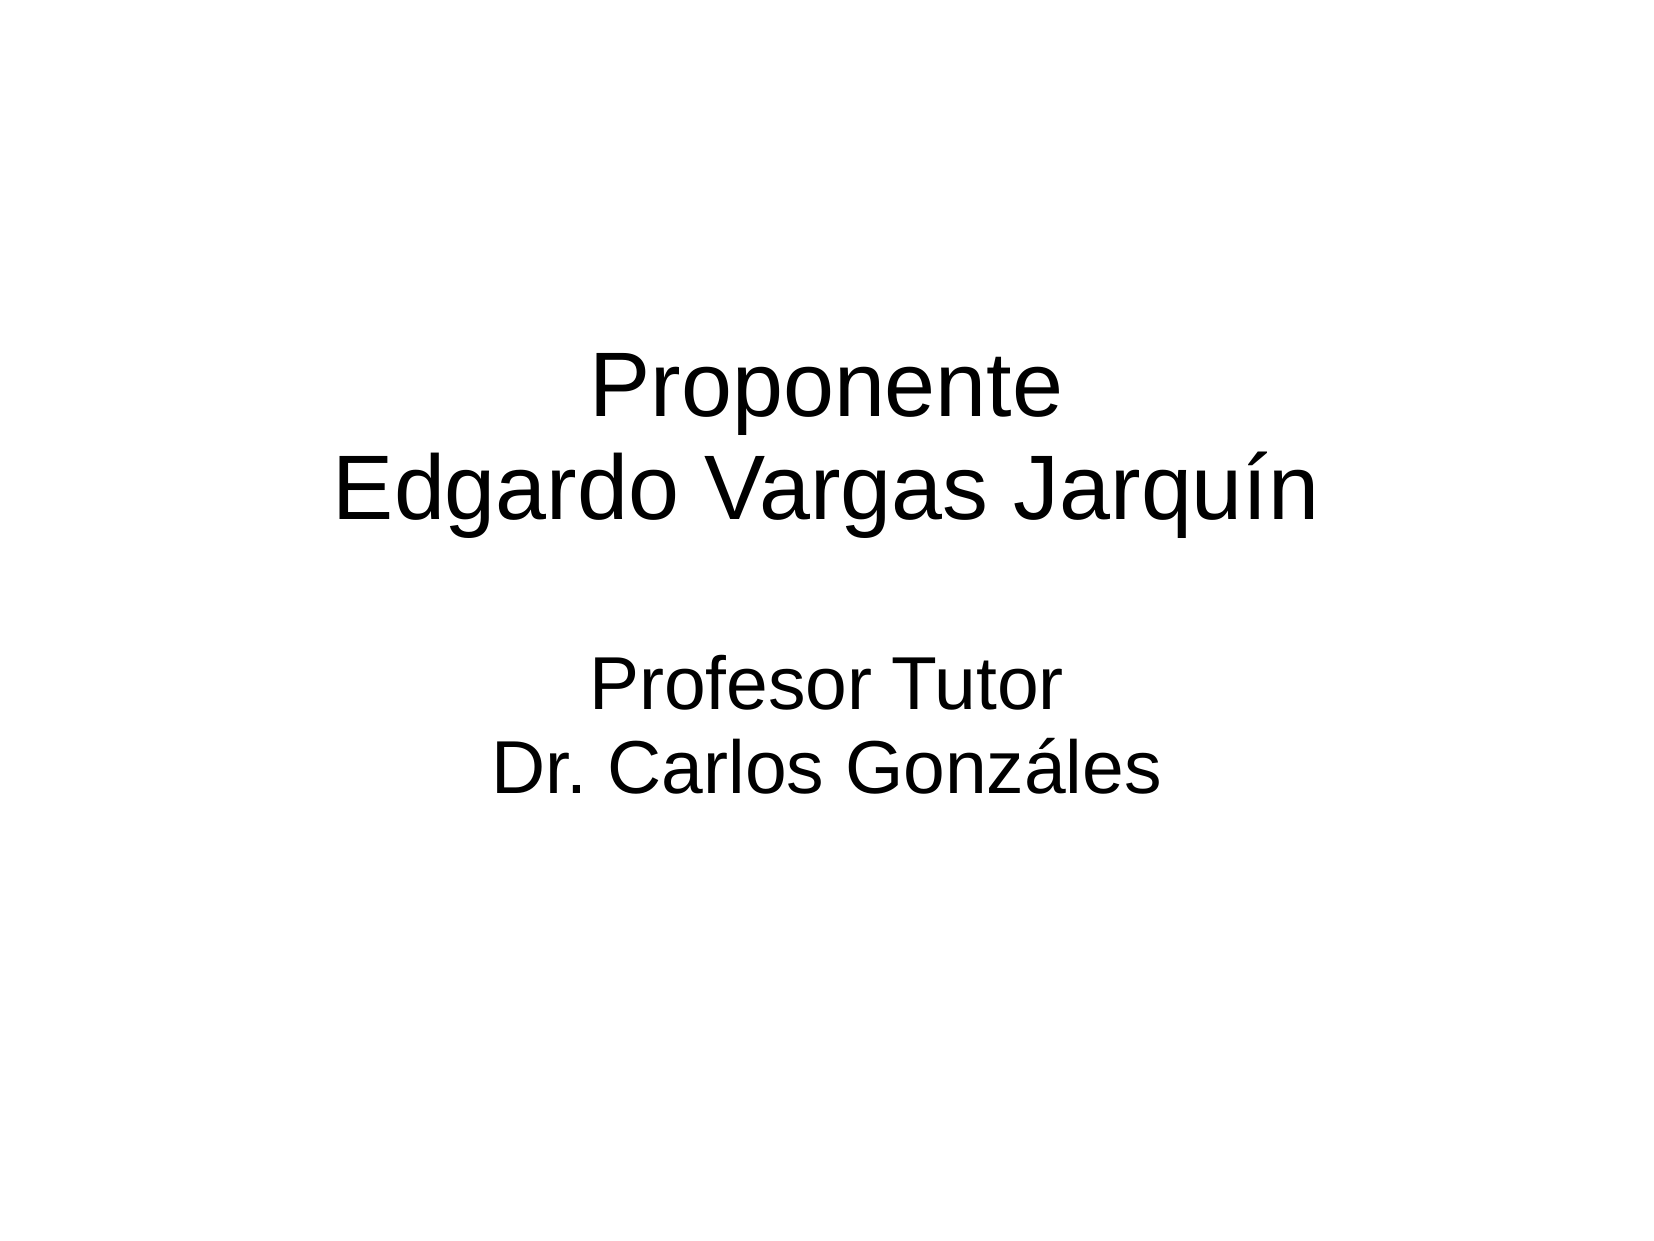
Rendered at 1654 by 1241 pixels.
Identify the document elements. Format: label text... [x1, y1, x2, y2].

title Proponente Edgardo Vargas Jarquín Profesor Tutor Dr. Carlos Gonzáles [82, 50, 1571, 1093]
